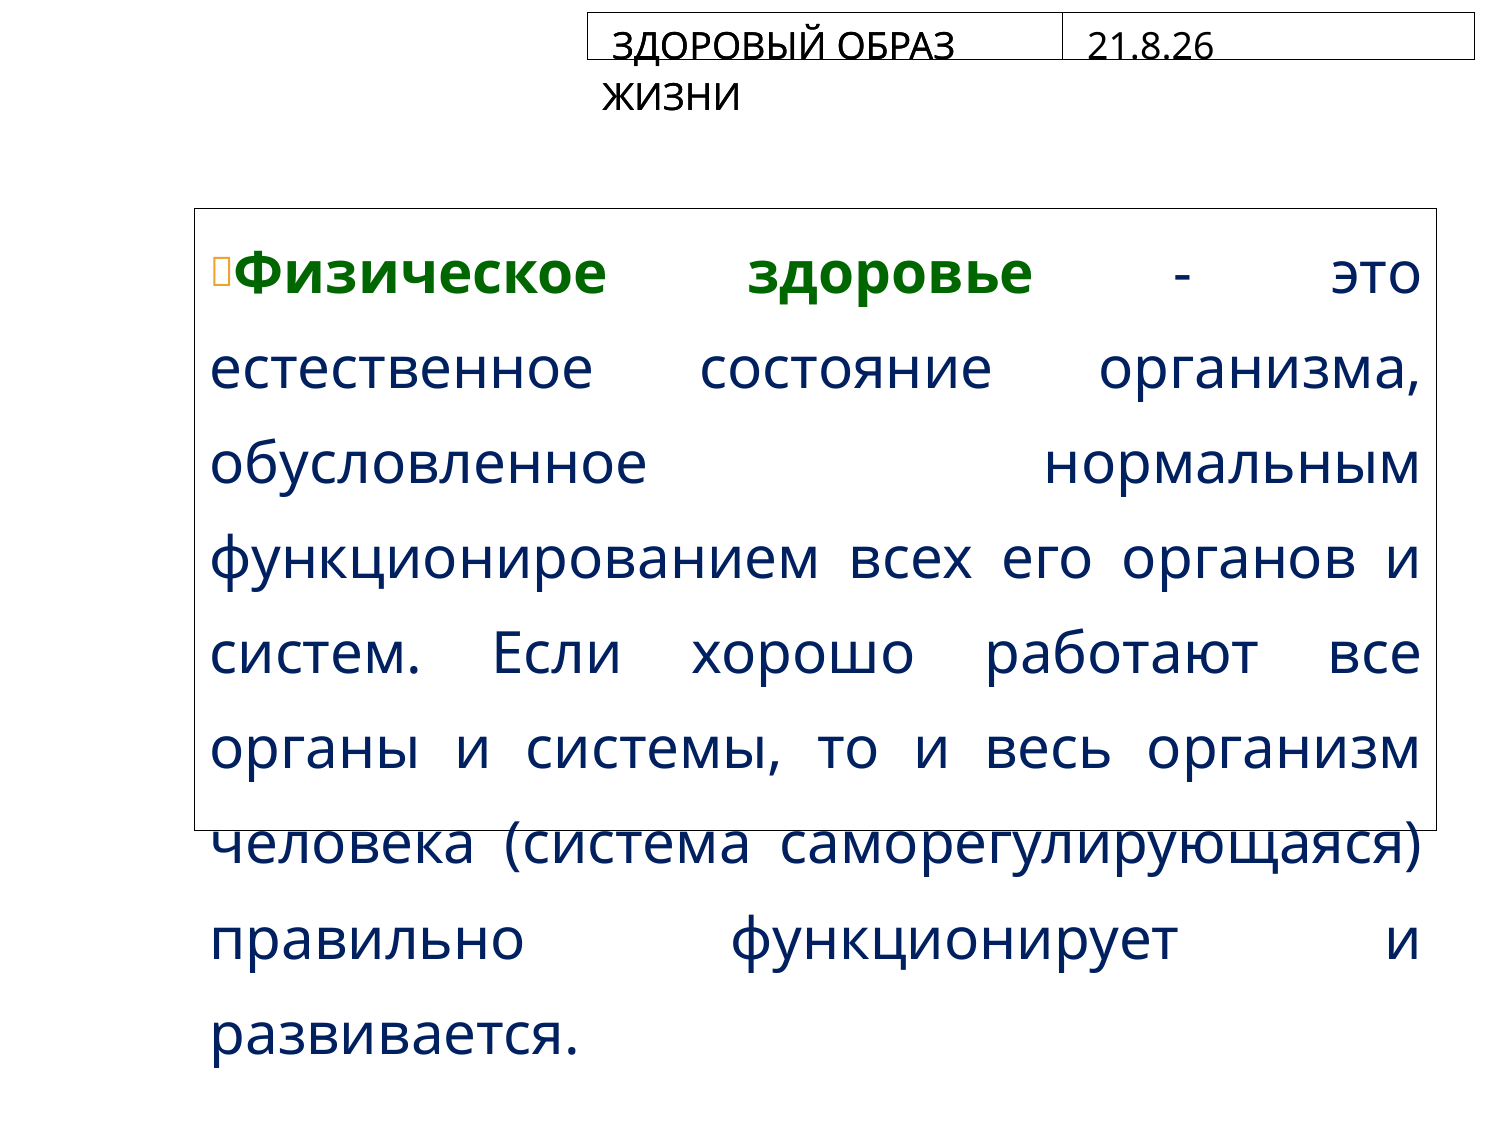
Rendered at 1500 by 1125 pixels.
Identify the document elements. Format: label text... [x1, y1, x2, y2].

list Физическое здоровье - это естественное состояние организма, обусловленное нормальным функционированием всех его органов и систем. Если хорошо работают все органы и системы, то и весь организм человека (система саморегулирующаяся) правильно функционирует и развивается. [194, 208, 1437, 831]
footer ЗДОРОВЫЙ ОБРАЗ ЖИЗНИ [587, 12, 1063, 60]
